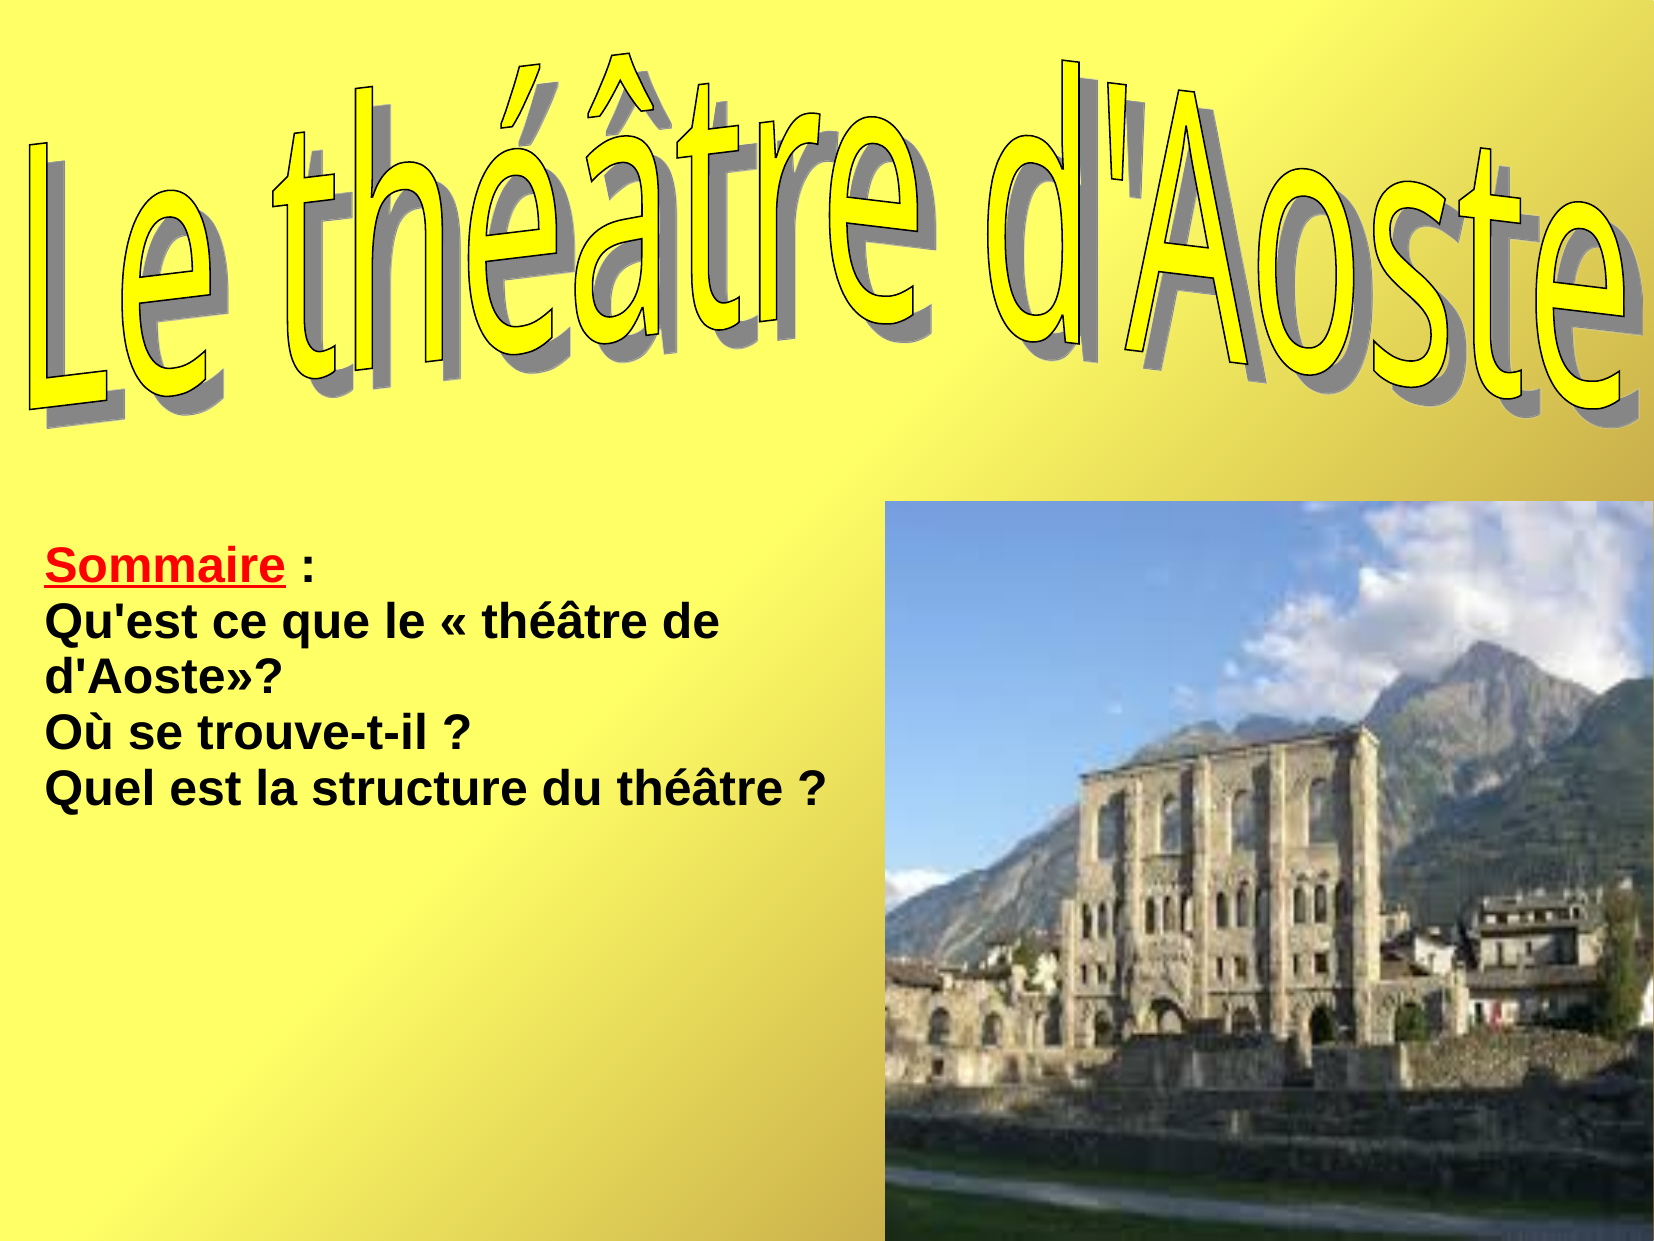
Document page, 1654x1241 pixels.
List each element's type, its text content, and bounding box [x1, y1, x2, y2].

text_box Le théâtre d'Aoste [1373, 181, 1448, 388]
text_box Le théâtre d'Aoste [1107, 82, 1127, 181]
text_box Le théâtre d'Aoste [501, 64, 540, 129]
text_box Le théâtre d'Aoste [1125, 90, 1248, 365]
text_box Le théâtre d'Aoste [29, 142, 107, 410]
text_box Le théâtre d'Aoste [355, 86, 443, 371]
text_box Le théâtre d'Aoste [575, 135, 659, 344]
text_box Le théâtre d'Aoste [272, 132, 335, 379]
picture [885, 501, 1654, 1241]
text_box Le théâtre d'Aoste [987, 60, 1079, 344]
text_box Le théâtre d'Aoste [1258, 168, 1354, 376]
text_box Le théâtre d'Aoste [829, 116, 918, 324]
text_box Le théâtre d'Aoste [1459, 147, 1522, 399]
text_box Le théâtre d'Aoste [468, 148, 557, 355]
text_box Sommaire : Qu'est ce que le « théâtre de d'Aoste»? Où se trouve-t-il ? Quel est la structure du théâtre ? [29, 529, 885, 925]
text_box Le théâtre d'Aoste [122, 190, 211, 397]
text_box Le théâtre d'Aoste [588, 53, 654, 118]
text_box Le théâtre d'Aoste [677, 83, 740, 331]
text_box Le théâtre d'Aoste [1536, 201, 1624, 409]
text_box Le théâtre d'Aoste [759, 113, 820, 322]
